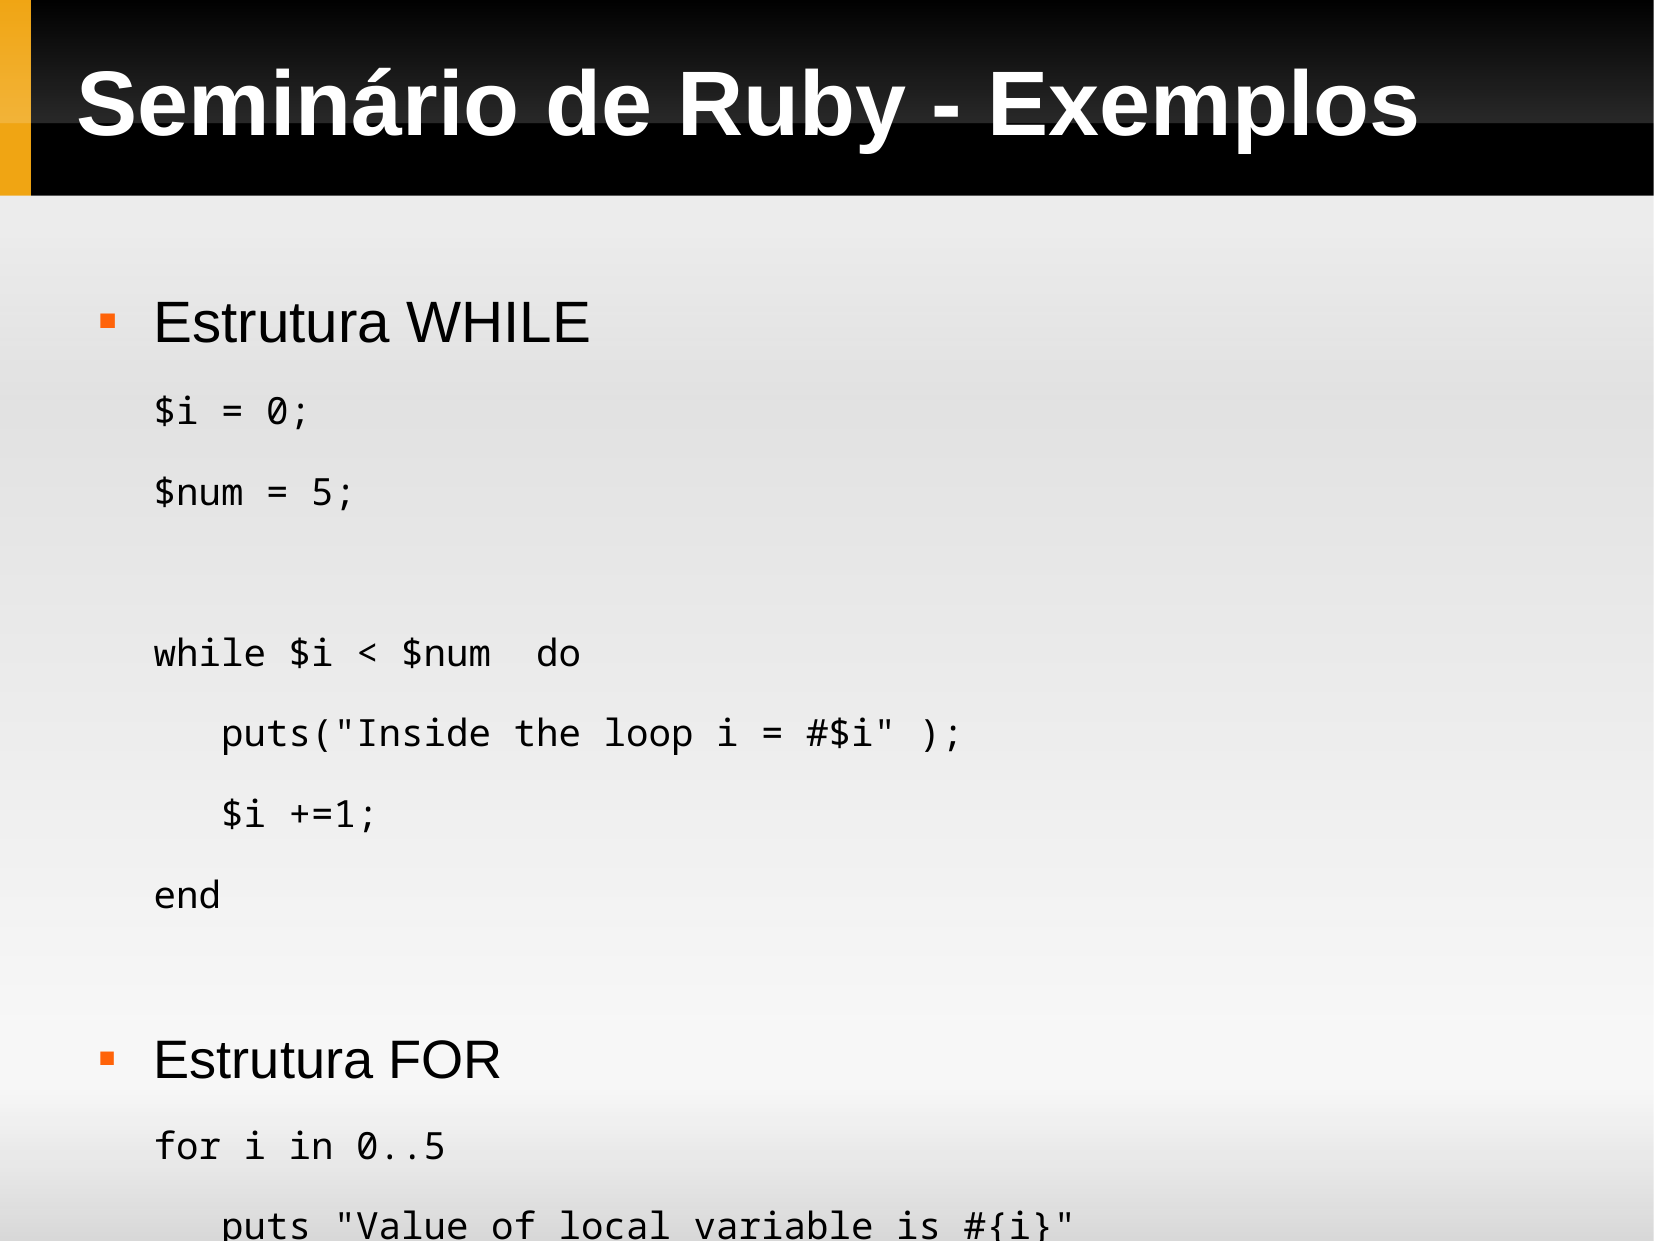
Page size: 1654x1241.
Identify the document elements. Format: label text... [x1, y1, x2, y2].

list Estrutura WHILE $i = 0; $num = 5; while $i < $num do puts("Inside the loop i = #$i" ); $i +=1; end Estrutura FOR for i in 0..5 puts "Value of local variable is #{i}" end [82, 290, 1571, 1183]
picture [227, 1221, 238, 1237]
picture [0, 0, 1654, 1241]
title Seminário de Ruby - Exemplos [76, 7, 1565, 200]
